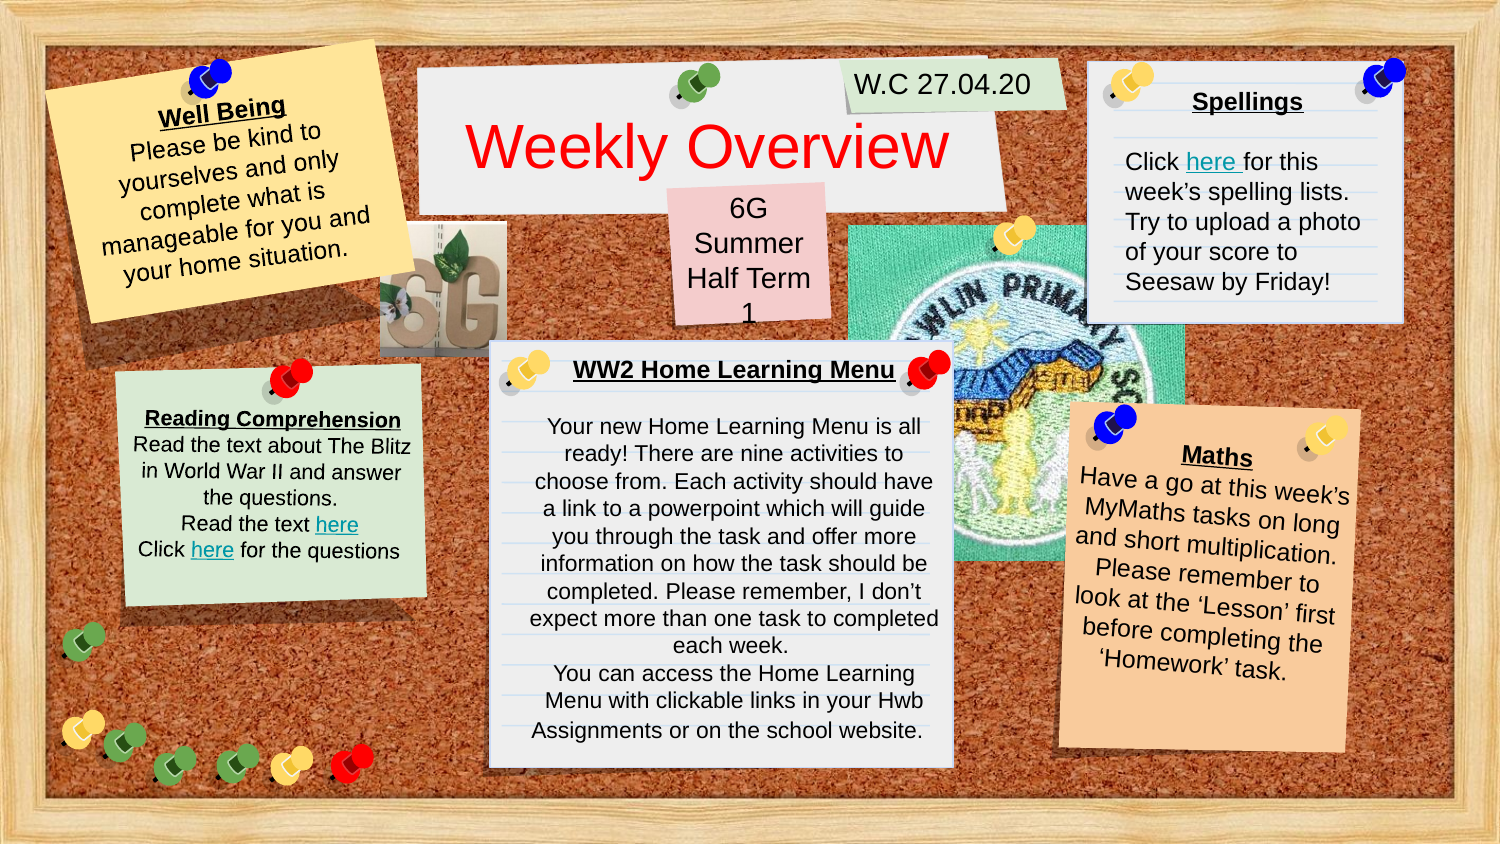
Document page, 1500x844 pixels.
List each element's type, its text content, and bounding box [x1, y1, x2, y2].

text_box [95, 722, 147, 769]
text_box [145, 745, 197, 793]
text_box [208, 743, 260, 790]
text_box Maths Have a go at this week’s MyMaths tasks on long and short multiplication. Please remember to look at the ‘Lesson’ first before completing the ‘Homework’ task. [1058, 401, 1361, 753]
text_box [53, 709, 105, 757]
text_box [670, 257, 772, 331]
text_box [54, 621, 106, 669]
text_box [1083, 57, 1406, 326]
text_box [57, 158, 388, 371]
text_box [844, 86, 957, 115]
text_box [1296, 415, 1348, 462]
text_box [984, 215, 1037, 262]
text_box Spellings Click here for this week’s spelling lists. Try to upload a photo of your score to Seesaw by Friday! [1110, 78, 1386, 306]
text_box 6G Summer Half Term 1 [666, 182, 832, 326]
text_box [1051, 565, 1255, 759]
text_box Well Being Please be kind to yourselves and only complete what is manageable for you and your home situation. [44, 38, 416, 324]
text_box [322, 743, 374, 791]
text_box [180, 58, 232, 106]
text_box WW2 Home Learning Menu Your new Home Learning Menu is all ready! There are nine activities to choose from. Each activity should have a link to a powerpoint which will guide you through the task and offer more information on how the task should be completed. Please remember, I don’t expect more than one task to completed each week. You can access the Home Learning Menu with clickable links in your Hwb Assignments or on the school website. [514, 346, 955, 756]
text_box Weekly Overview [437, 94, 978, 190]
picture [0, 0, 1500, 844]
text_box [119, 547, 417, 627]
text_box Reading Comprehension Read the text about The Blitz in World War II and answer the questions. Read the text here Click here for the questions [115, 363, 427, 607]
text_box W.C 27.04.20 [838, 57, 1068, 113]
text_box [261, 358, 313, 405]
text_box [1085, 404, 1137, 451]
text_box [483, 341, 954, 777]
text_box [669, 62, 721, 110]
text_box [899, 349, 951, 397]
text_box [262, 745, 314, 793]
